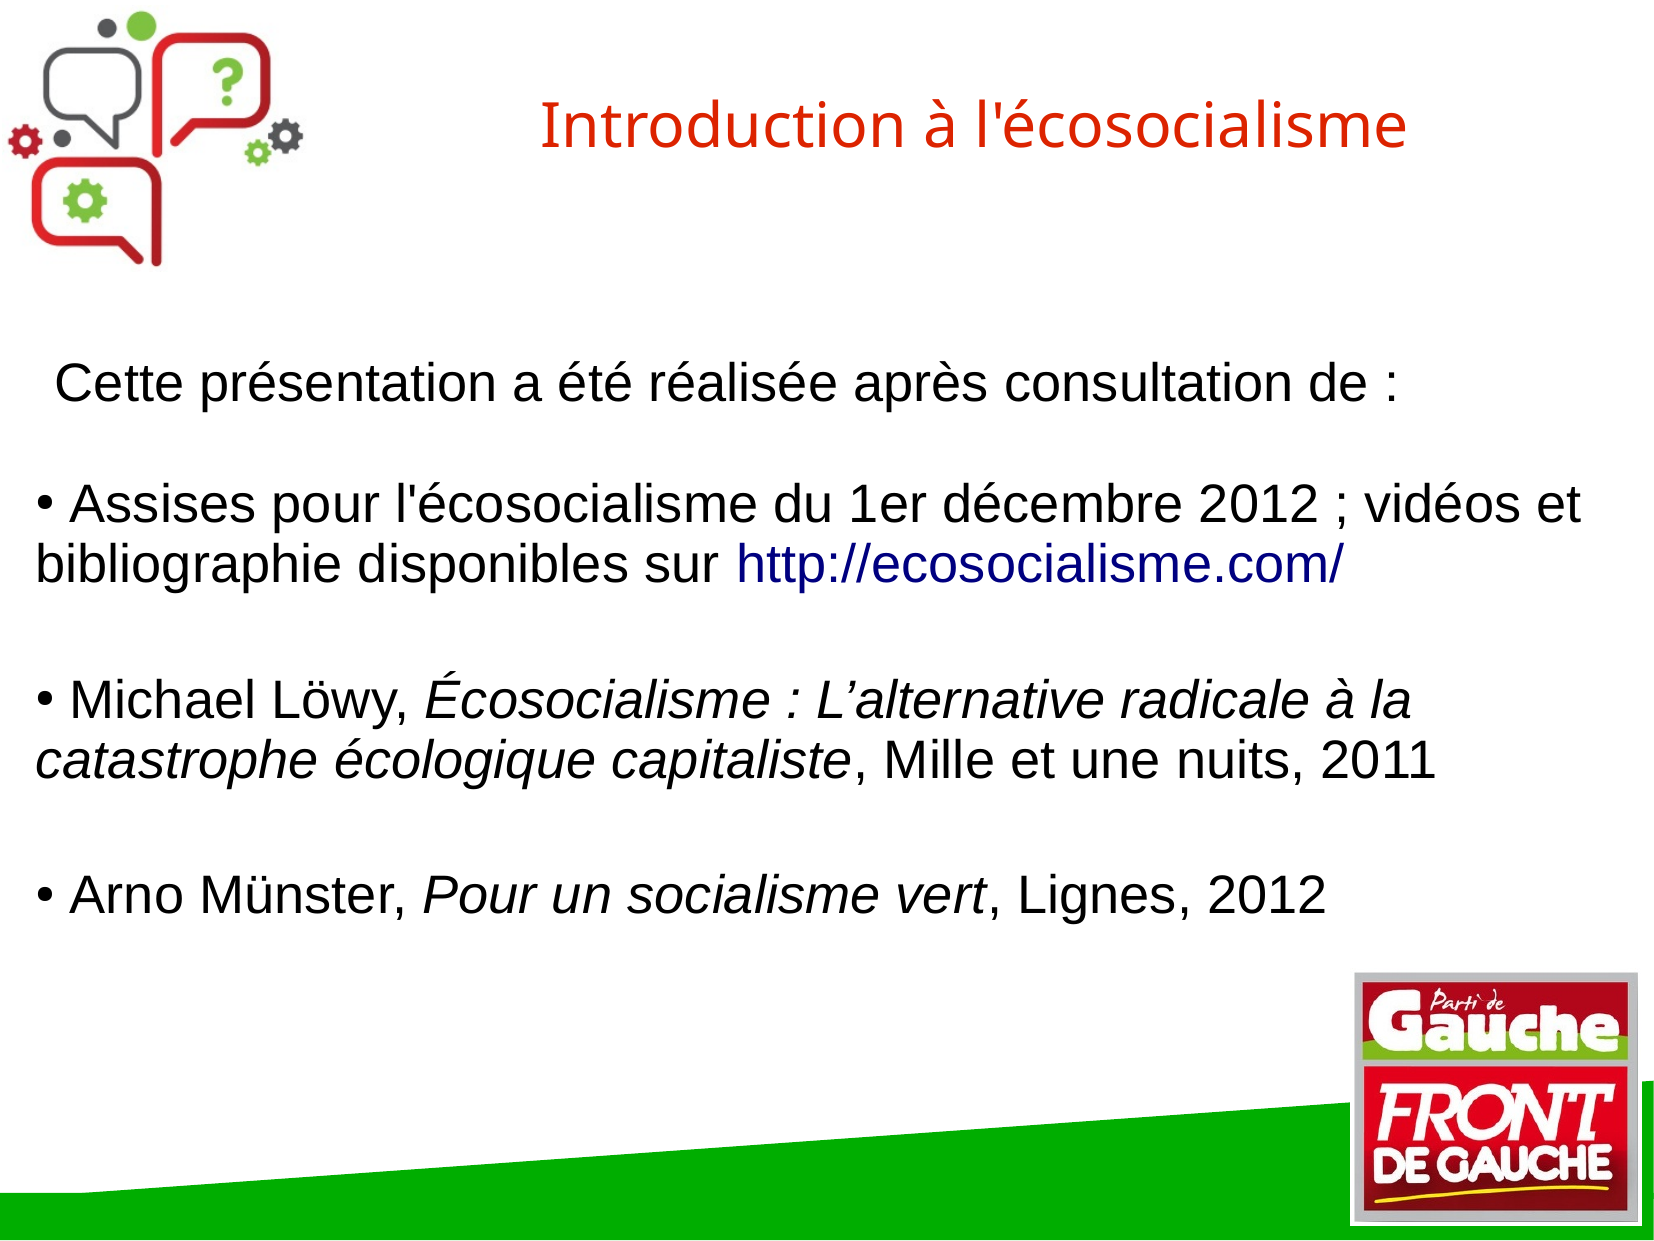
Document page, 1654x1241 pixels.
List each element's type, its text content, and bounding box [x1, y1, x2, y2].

subtitle Cette présentation a été réalisée après consultation de : Assises pour l'écosocialisme du 1er décembre 2012 ; vidéos et bibliographie disponibles sur http://ecosocialisme.com/ Michael Löwy, Écosocialisme : L’alternative radicale à la catastrophe écologique capitaliste, Mille et une nuits, 2011 Arno Münster, Pour un socialisme vert, Lignes, 2012 [35, 290, 1630, 1109]
title Introduction à l'écosocialisme [320, 19, 1630, 227]
picture [2, 5, 327, 272]
picture [1350, 968, 1642, 1226]
